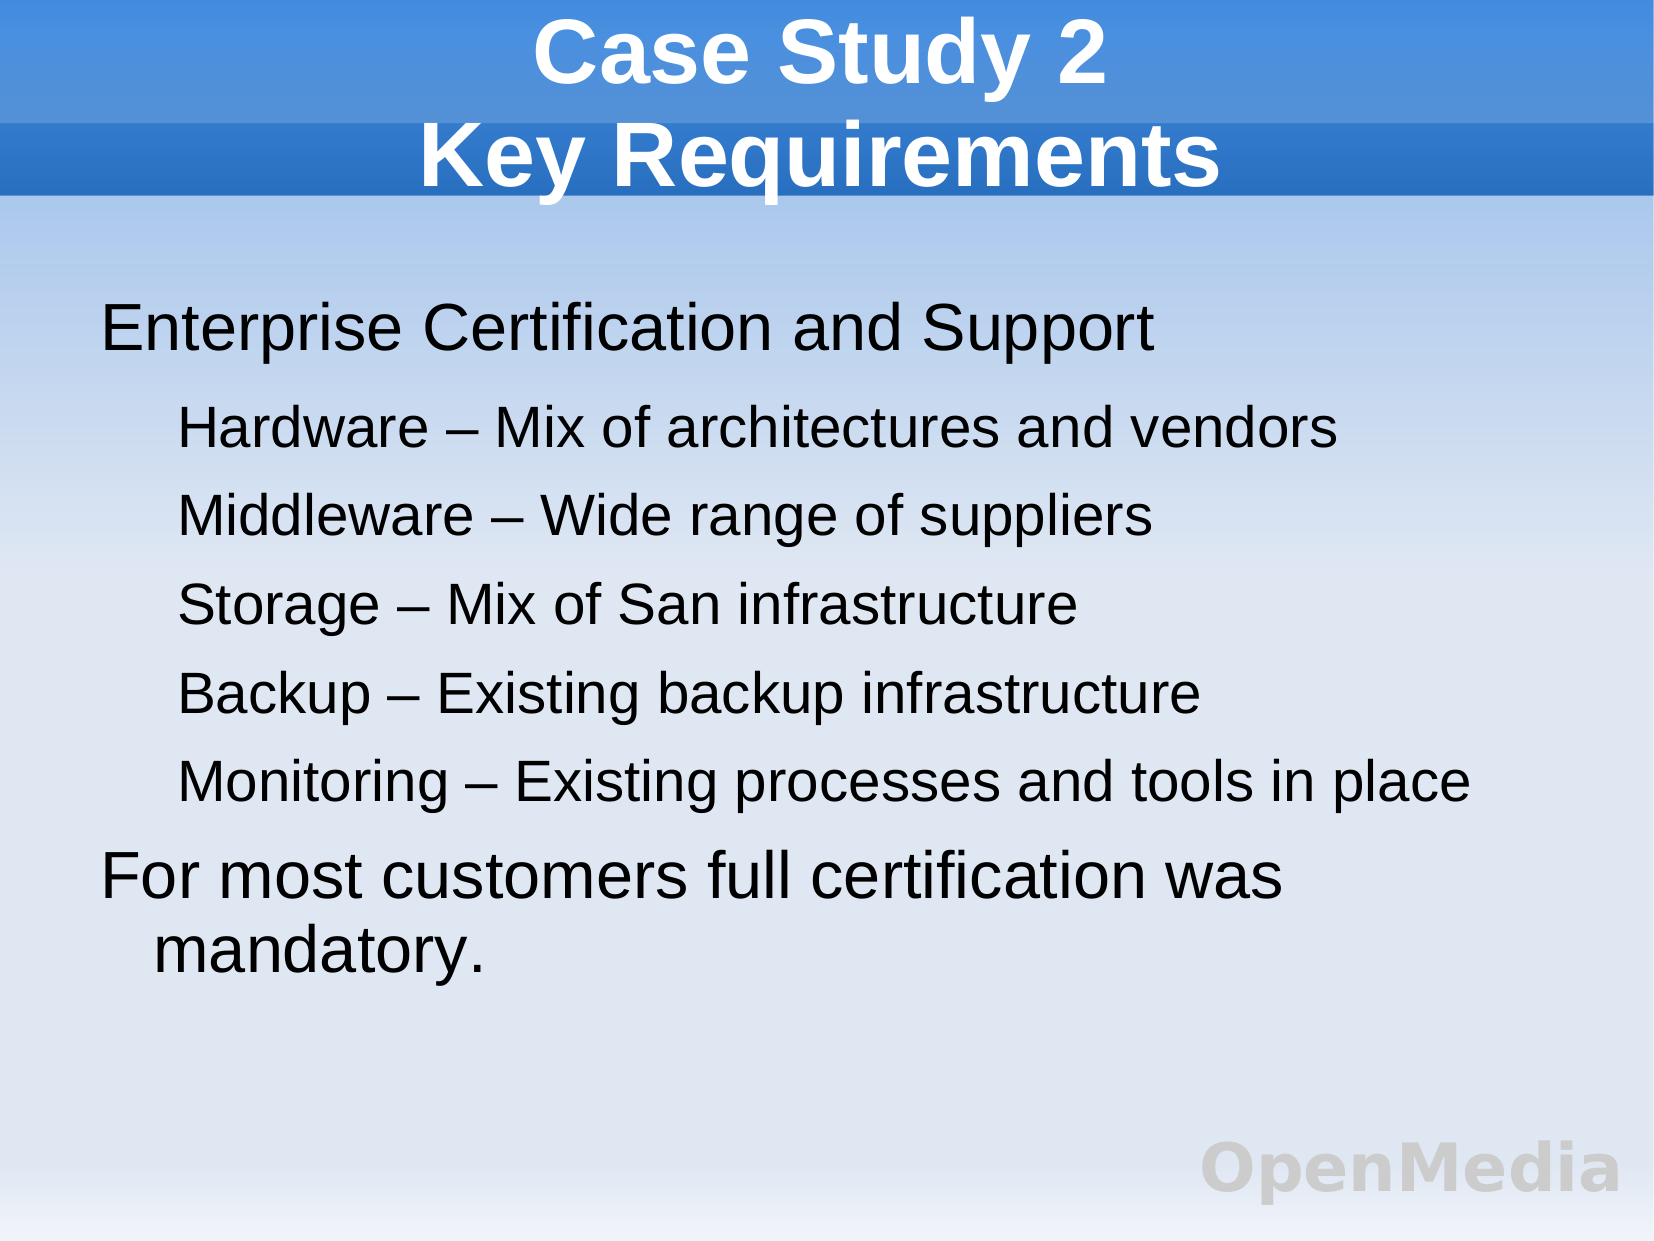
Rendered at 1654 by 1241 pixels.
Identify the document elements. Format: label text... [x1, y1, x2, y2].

picture [0, 0, 1654, 1241]
title Case Study 2 Key Requirements [76, 1, 1565, 207]
list Enterprise Certification and Support Hardware – Mix of architectures and vendors Middleware – Wide range of suppliers Storage – Mix of San infrastructure Backup – Existing backup infrastructure Monitoring – Existing processes and tools in place For most customers full certification was mandatory. [82, 290, 1571, 1094]
